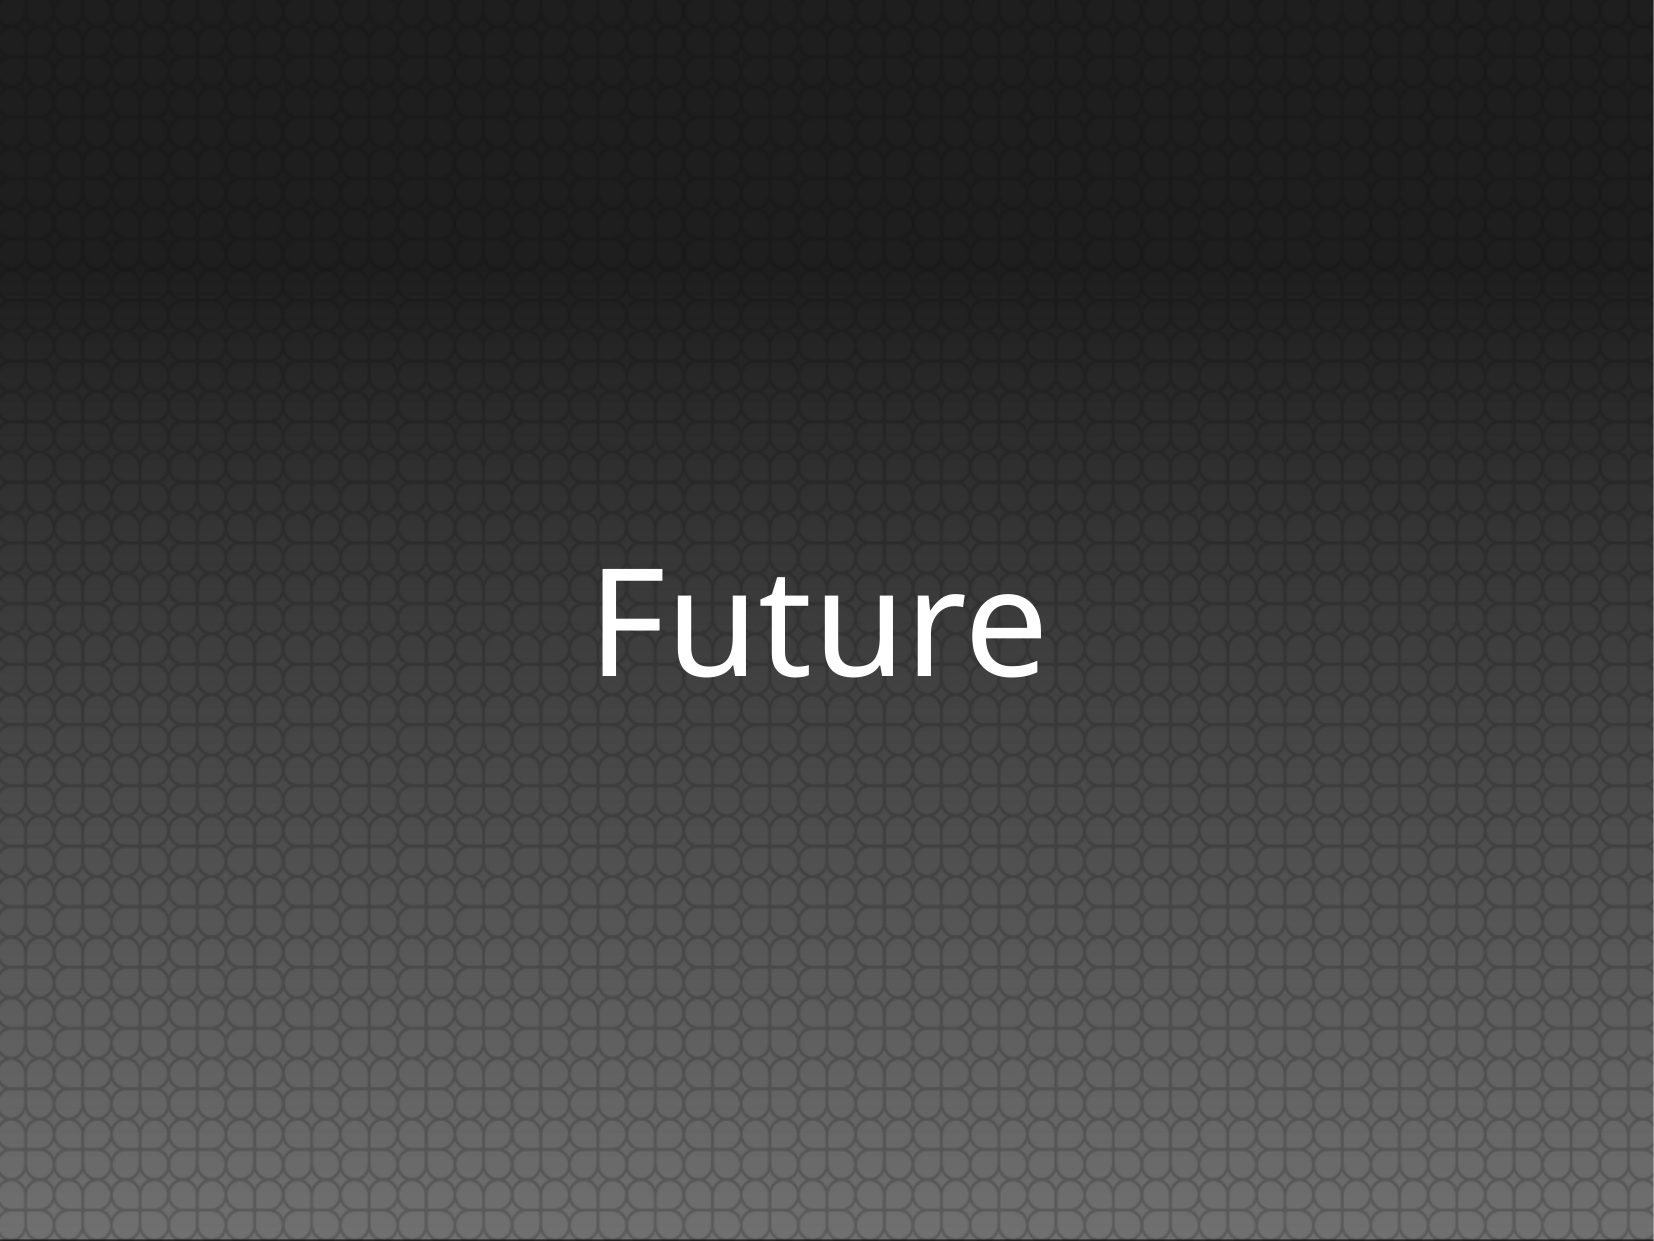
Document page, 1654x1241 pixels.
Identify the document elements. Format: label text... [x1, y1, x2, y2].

picture [0, 0, 1654, 1241]
title Future [75, 525, 1564, 713]
